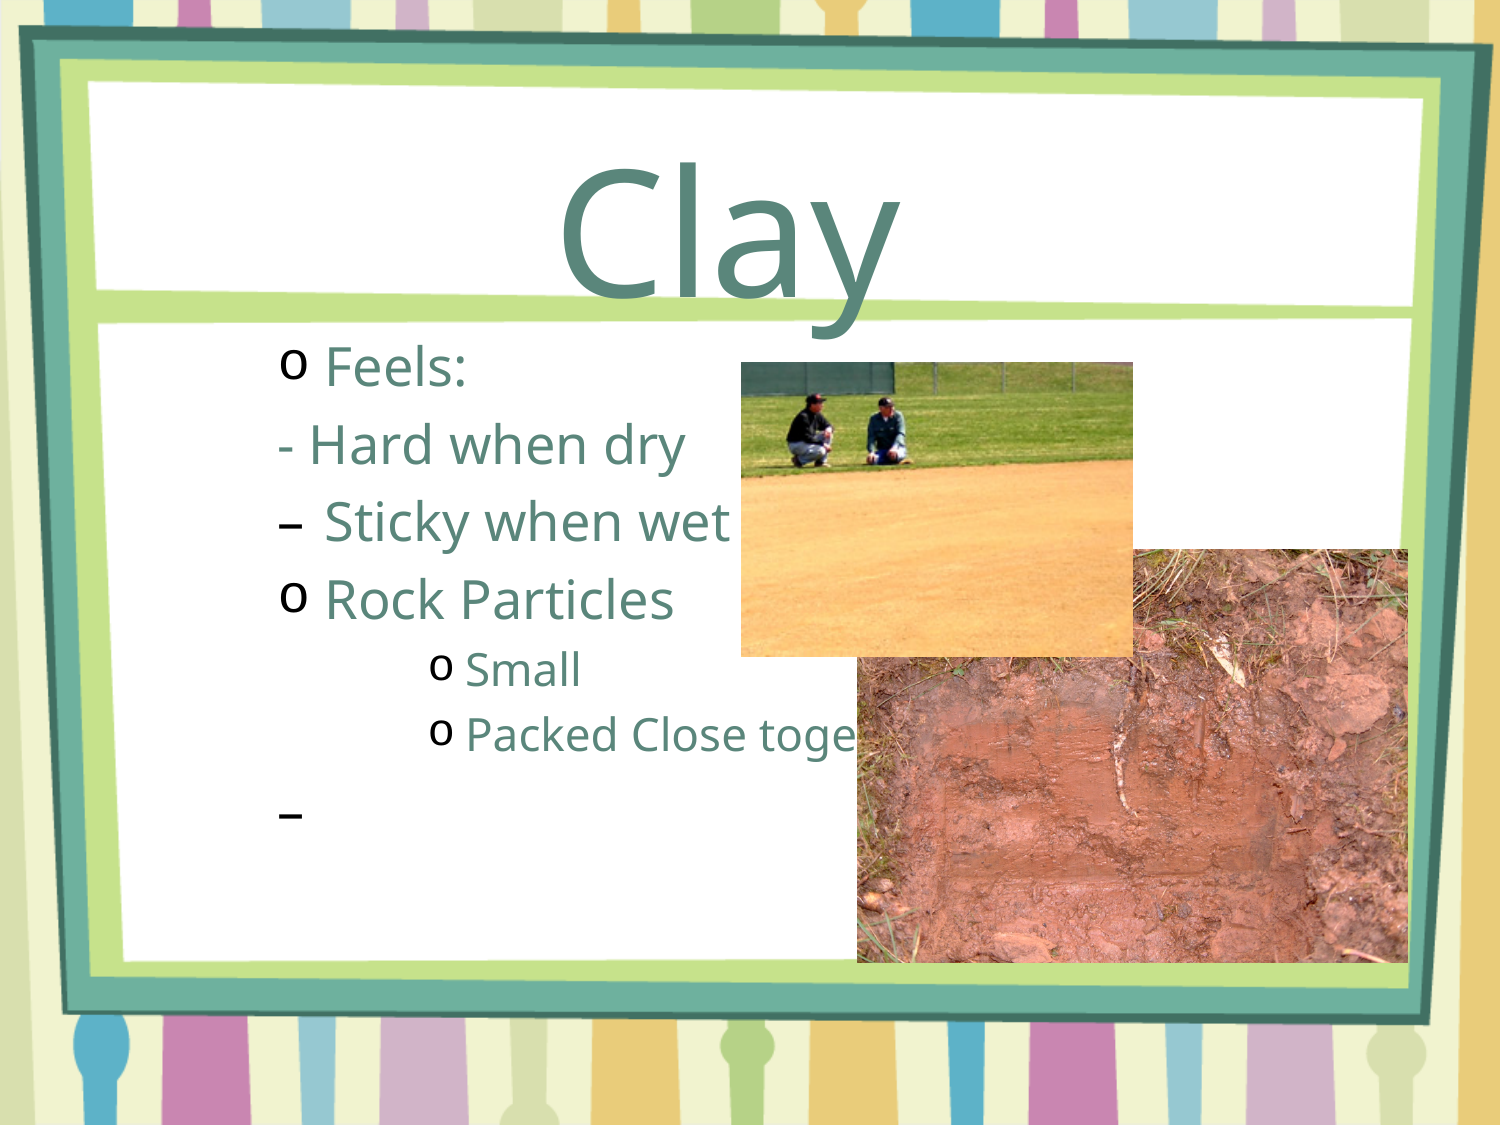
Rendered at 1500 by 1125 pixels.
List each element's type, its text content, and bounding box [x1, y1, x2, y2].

picture [741, 362, 1408, 963]
title Clay [75, 112, 1426, 300]
list Feels: - Hard when dry Sticky when wet Rock Particles Small Packed Close together [112, 324, 1401, 1005]
